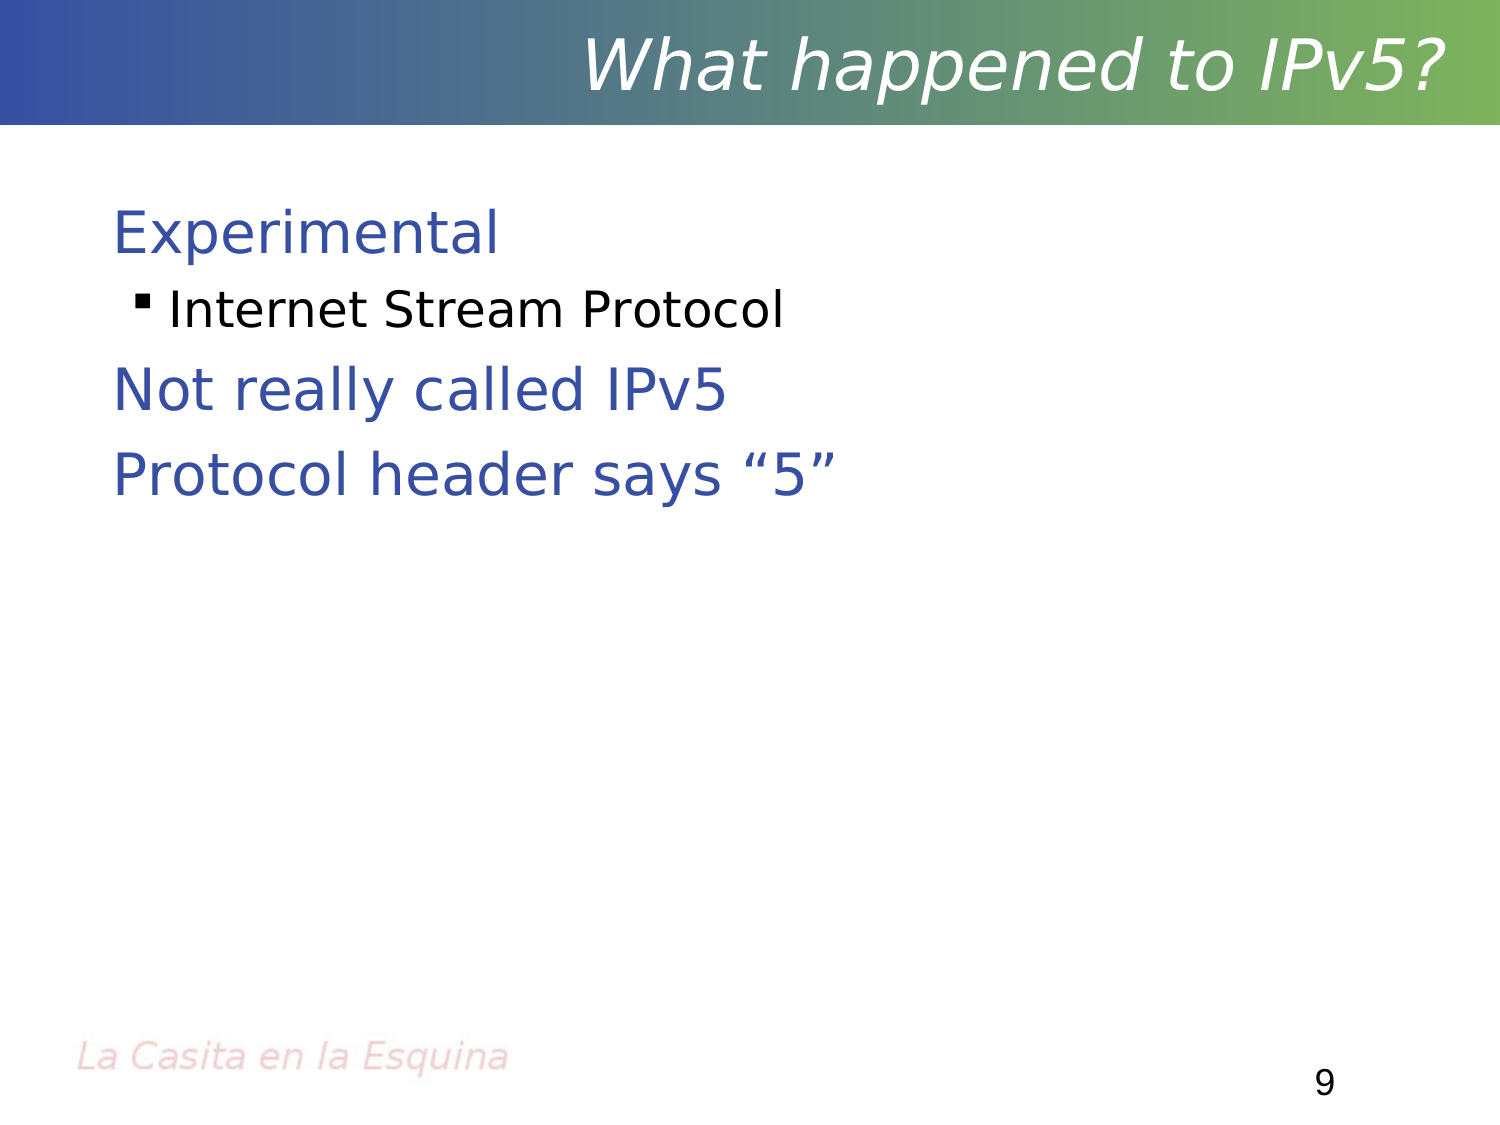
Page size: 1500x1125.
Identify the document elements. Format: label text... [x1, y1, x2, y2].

list Experimental Internet Stream Protocol Not really called IPv5 Protocol header says “5” [70, 187, 1438, 988]
title What happened to IPv5? [62, 12, 1463, 113]
picture [45, 1019, 545, 1095]
